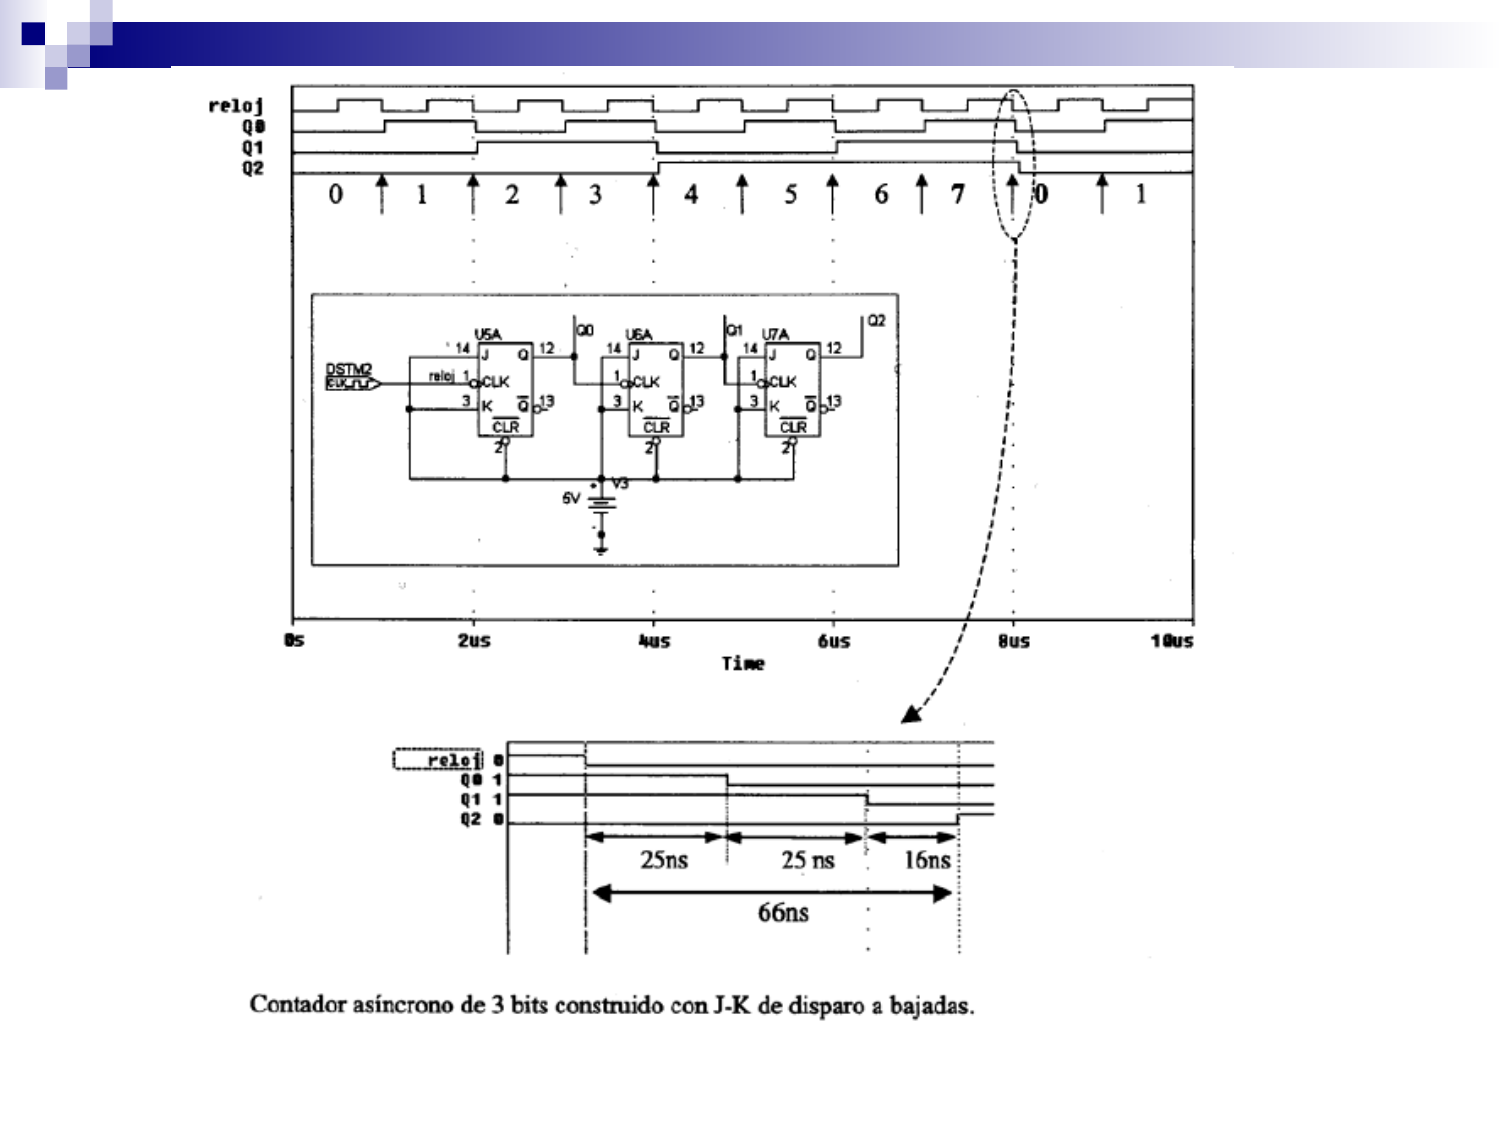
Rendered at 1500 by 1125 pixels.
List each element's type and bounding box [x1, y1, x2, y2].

picture [171, 66, 1235, 1044]
